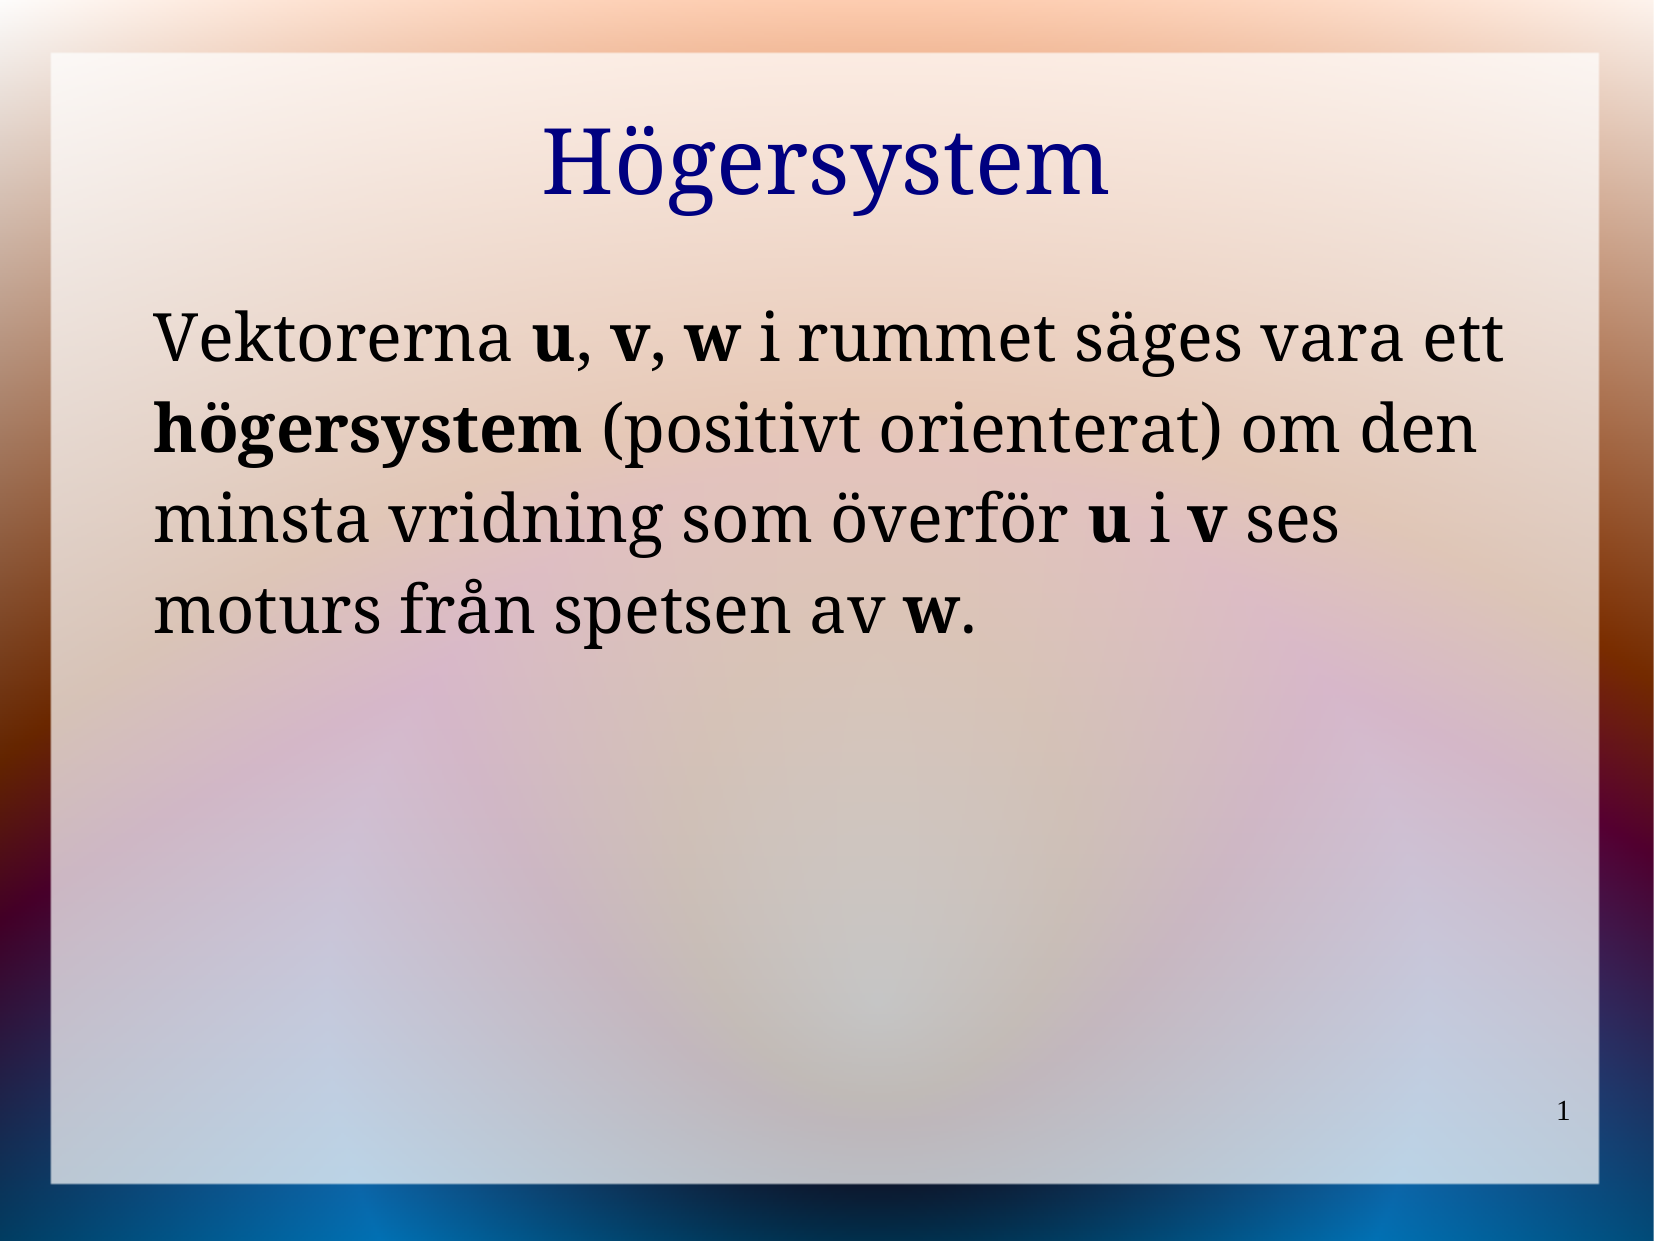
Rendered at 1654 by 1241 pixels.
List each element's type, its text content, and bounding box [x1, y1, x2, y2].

list Vektorerna u, v, w i rummet säges vara ett högersystem (positivt orienterat) om den minsta vridning som överför u i v ses moturs från spetsen av w. [82, 290, 1571, 1109]
title Högersystem [82, 62, 1571, 255]
picture [0, 0, 1654, 1241]
